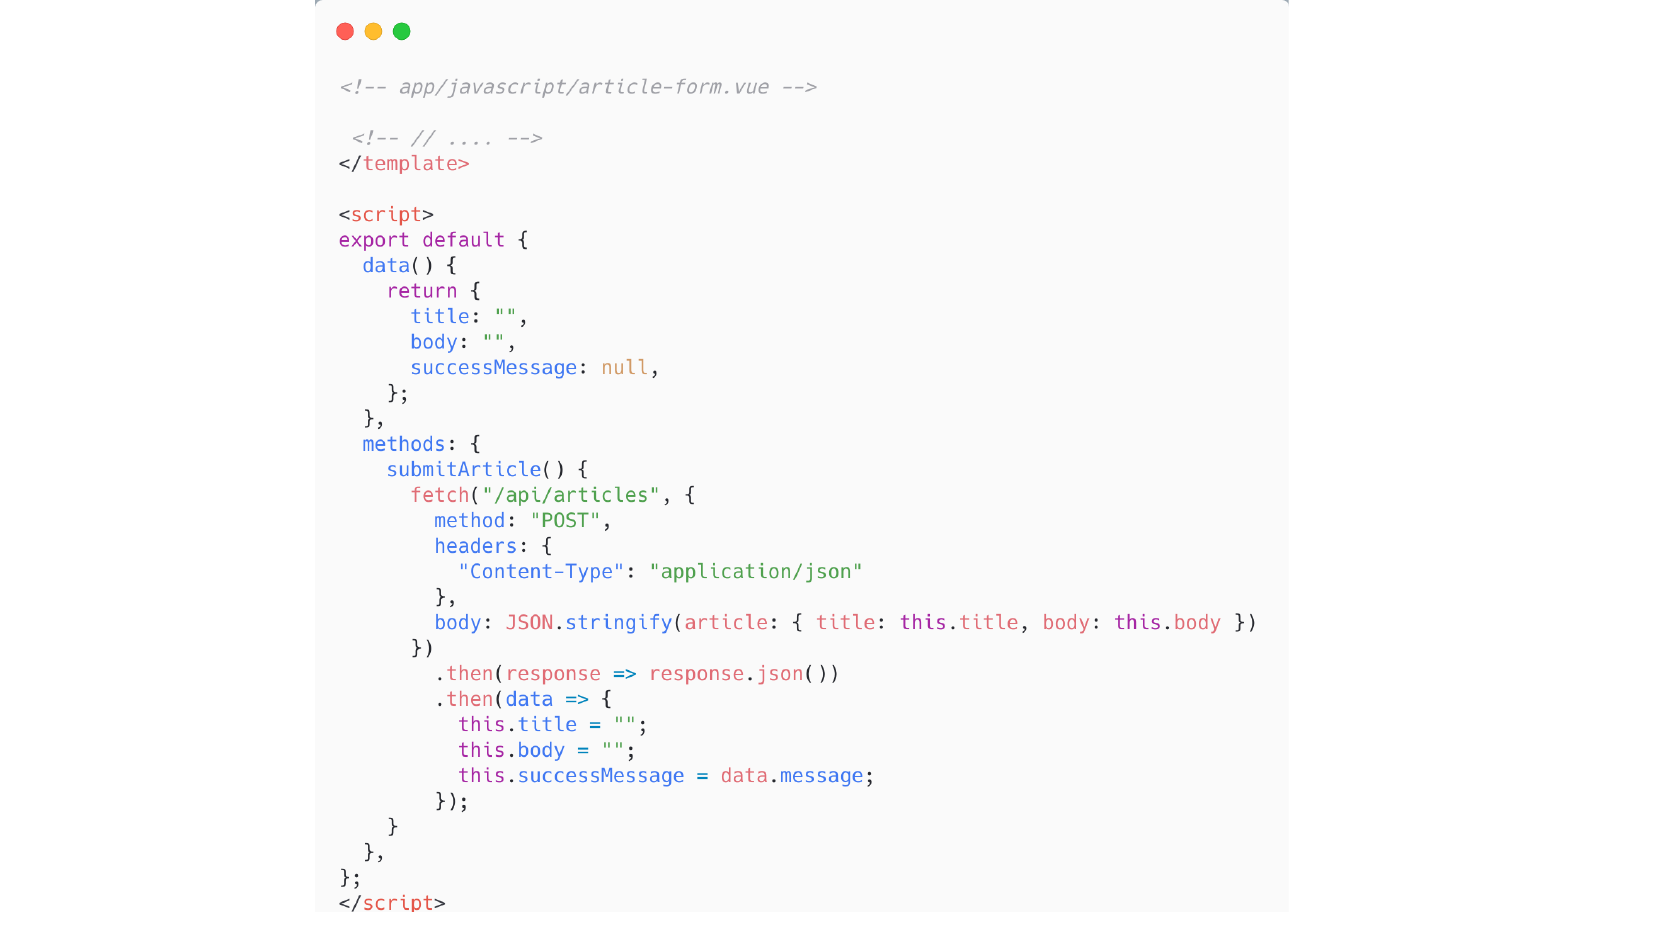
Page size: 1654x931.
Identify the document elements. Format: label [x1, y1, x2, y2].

picture [315, 0, 1289, 912]
